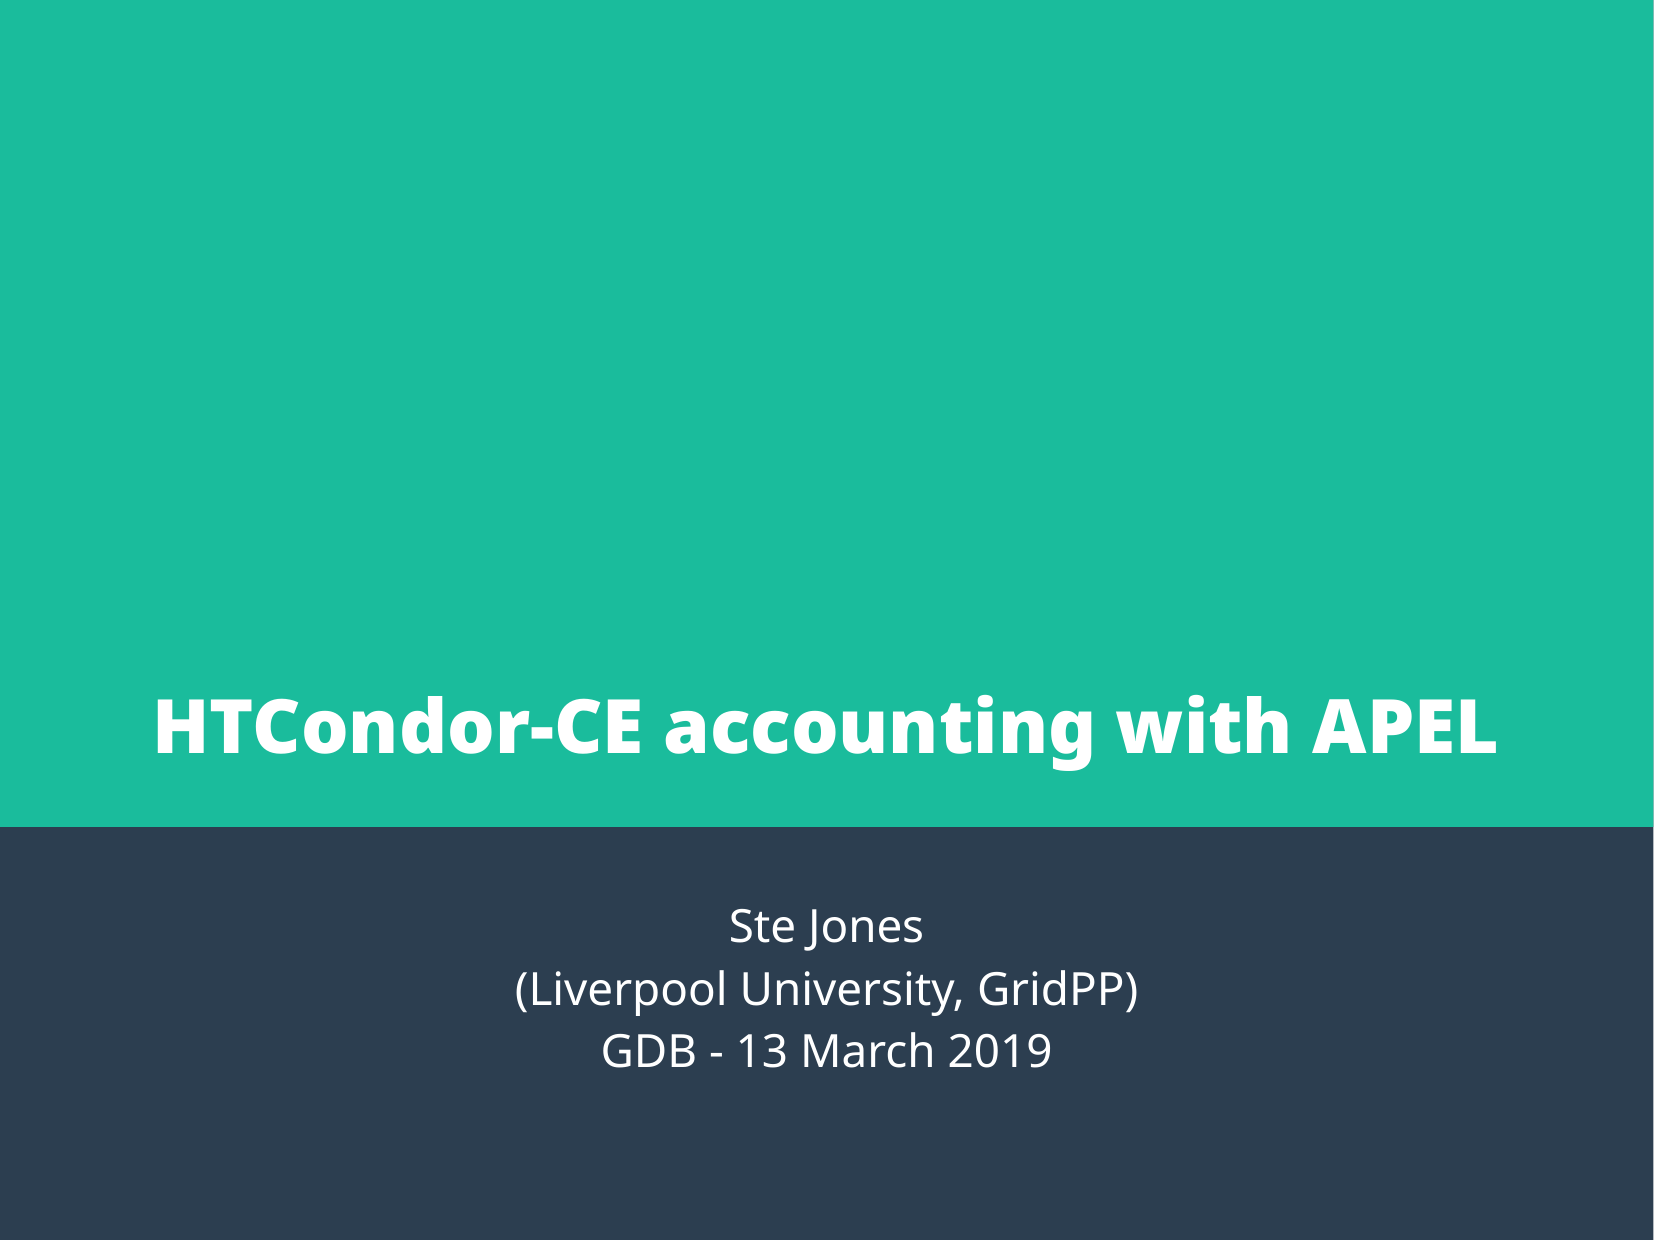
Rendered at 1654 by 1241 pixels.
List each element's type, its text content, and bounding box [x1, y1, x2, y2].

subtitle Ste Jones (Liverpool University, GridPP) GDB - 13 March 2019 [59, 856, 1595, 1182]
title HTCondor-CE accounting with APEL [59, 620, 1595, 778]
